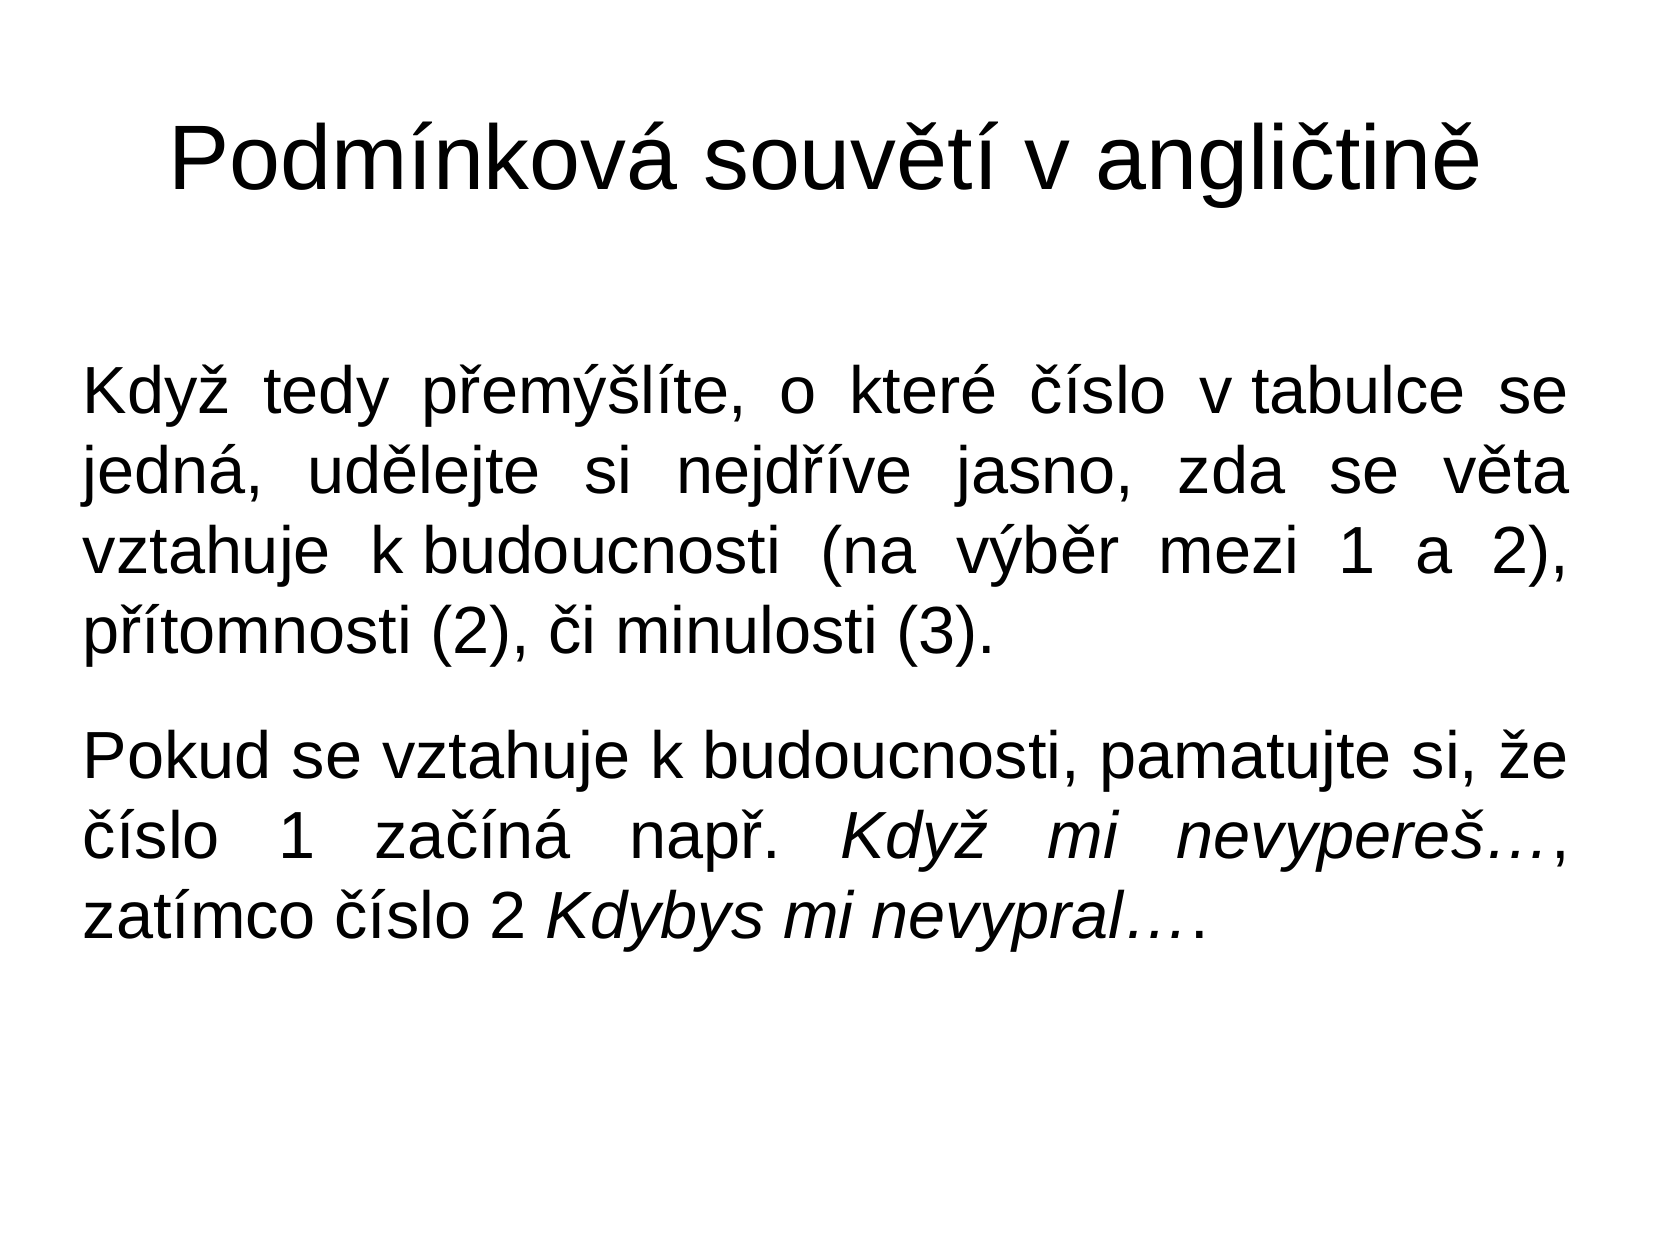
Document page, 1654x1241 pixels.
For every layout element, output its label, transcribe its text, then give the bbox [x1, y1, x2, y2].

text_box Když tedy přemýšlíte, o které číslo v tabulce se jedná, udělejte si nejdříve jasno, zda se věta vztahuje k budoucnosti (na výběr mezi 1 a 2), přítomnosti (2), či minulosti (3). Pokud se vztahuje k budoucnosti, pamatujte si, že číslo 1 začíná např. Když mi nevypereš…, zatímco číslo 2 Kdybys mi nevypral…. [83, 290, 1570, 1009]
text_box Podmínková souvětí v angličtině [83, 49, 1570, 256]
